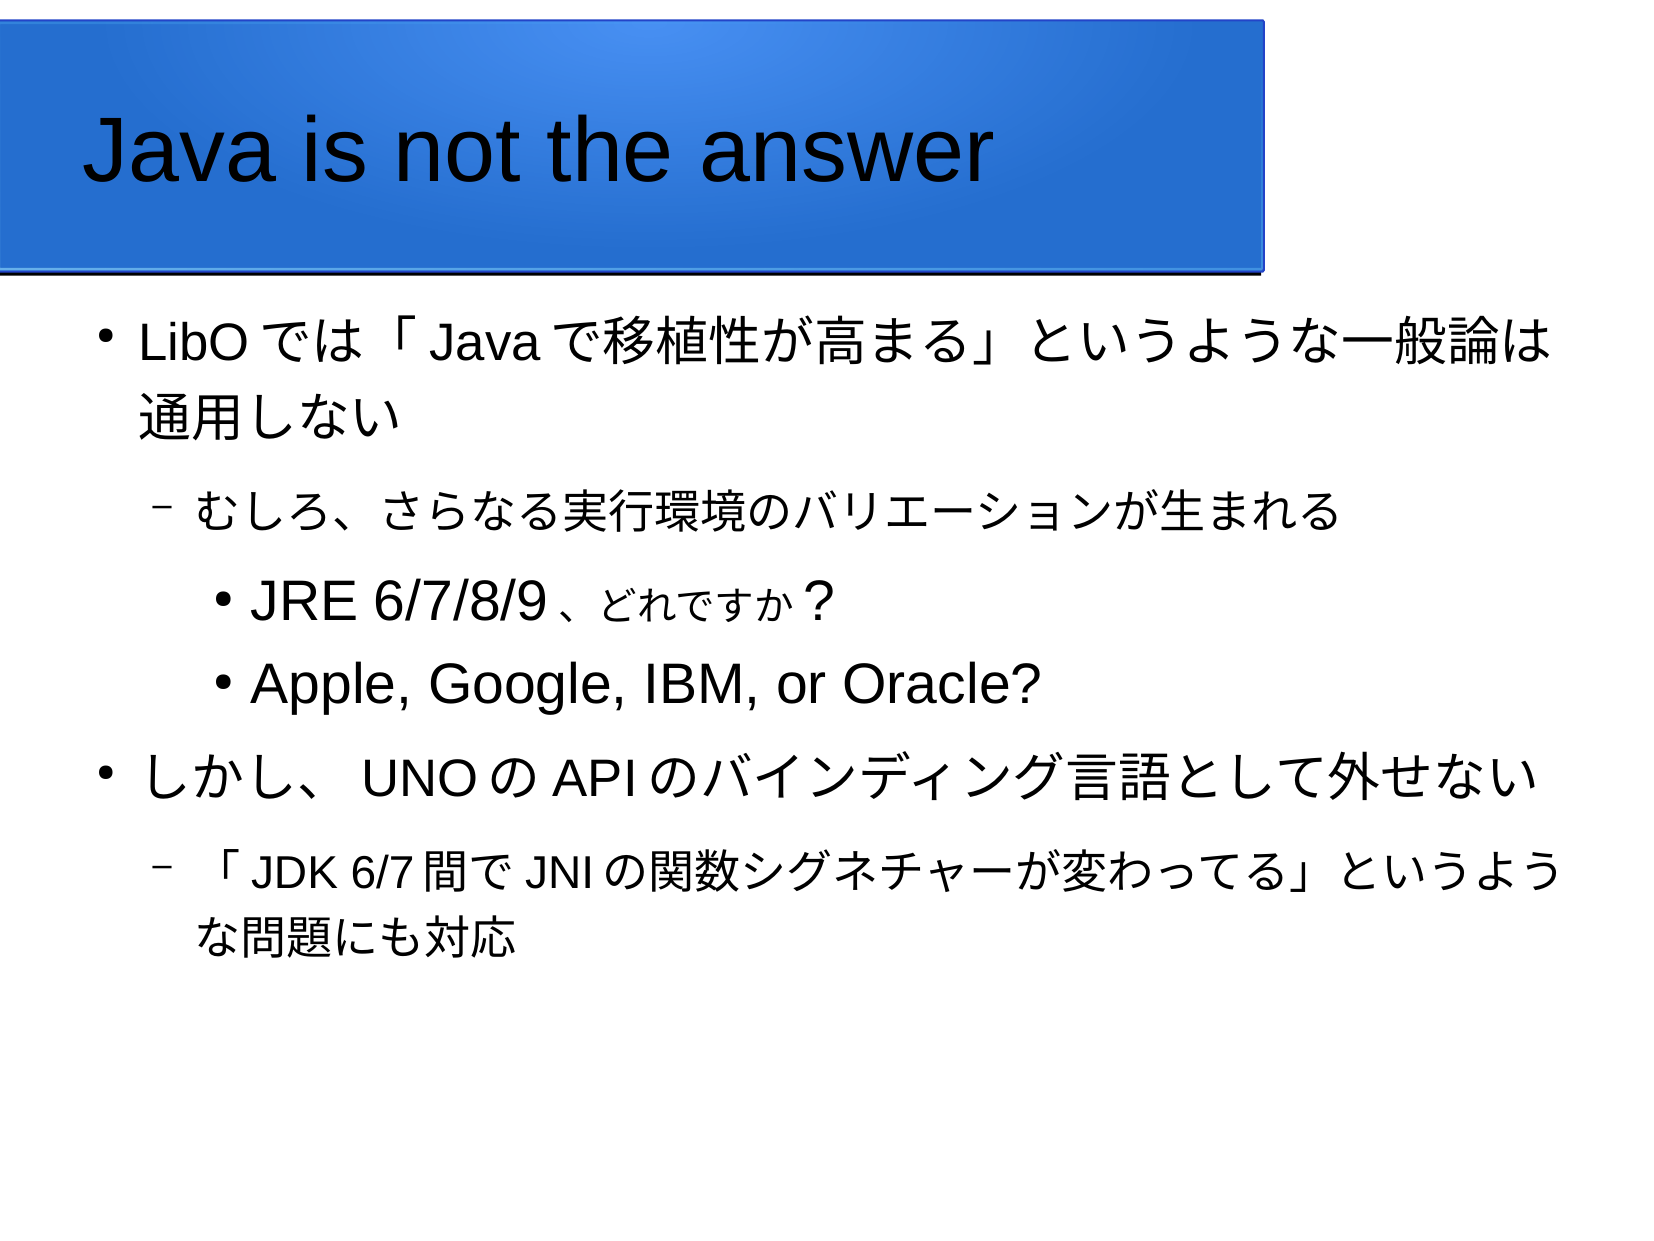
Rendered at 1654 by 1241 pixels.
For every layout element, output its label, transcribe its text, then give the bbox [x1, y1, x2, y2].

list LibOでは「Javaで移植性が高まる」というような一般論は通用しない むしろ、さらなる実行環境のバリエーションが生まれる JRE 6/7/8/9、どれですか? Apple, Google, IBM, or Oracle? しかし、UNOのAPIのバインディング言語として外せない 「JDK 6/7間でJNIの関数シグネチャーが変わってる」というような問題にも対応 [82, 299, 1571, 1019]
title Java is not the answer [82, 47, 1235, 252]
